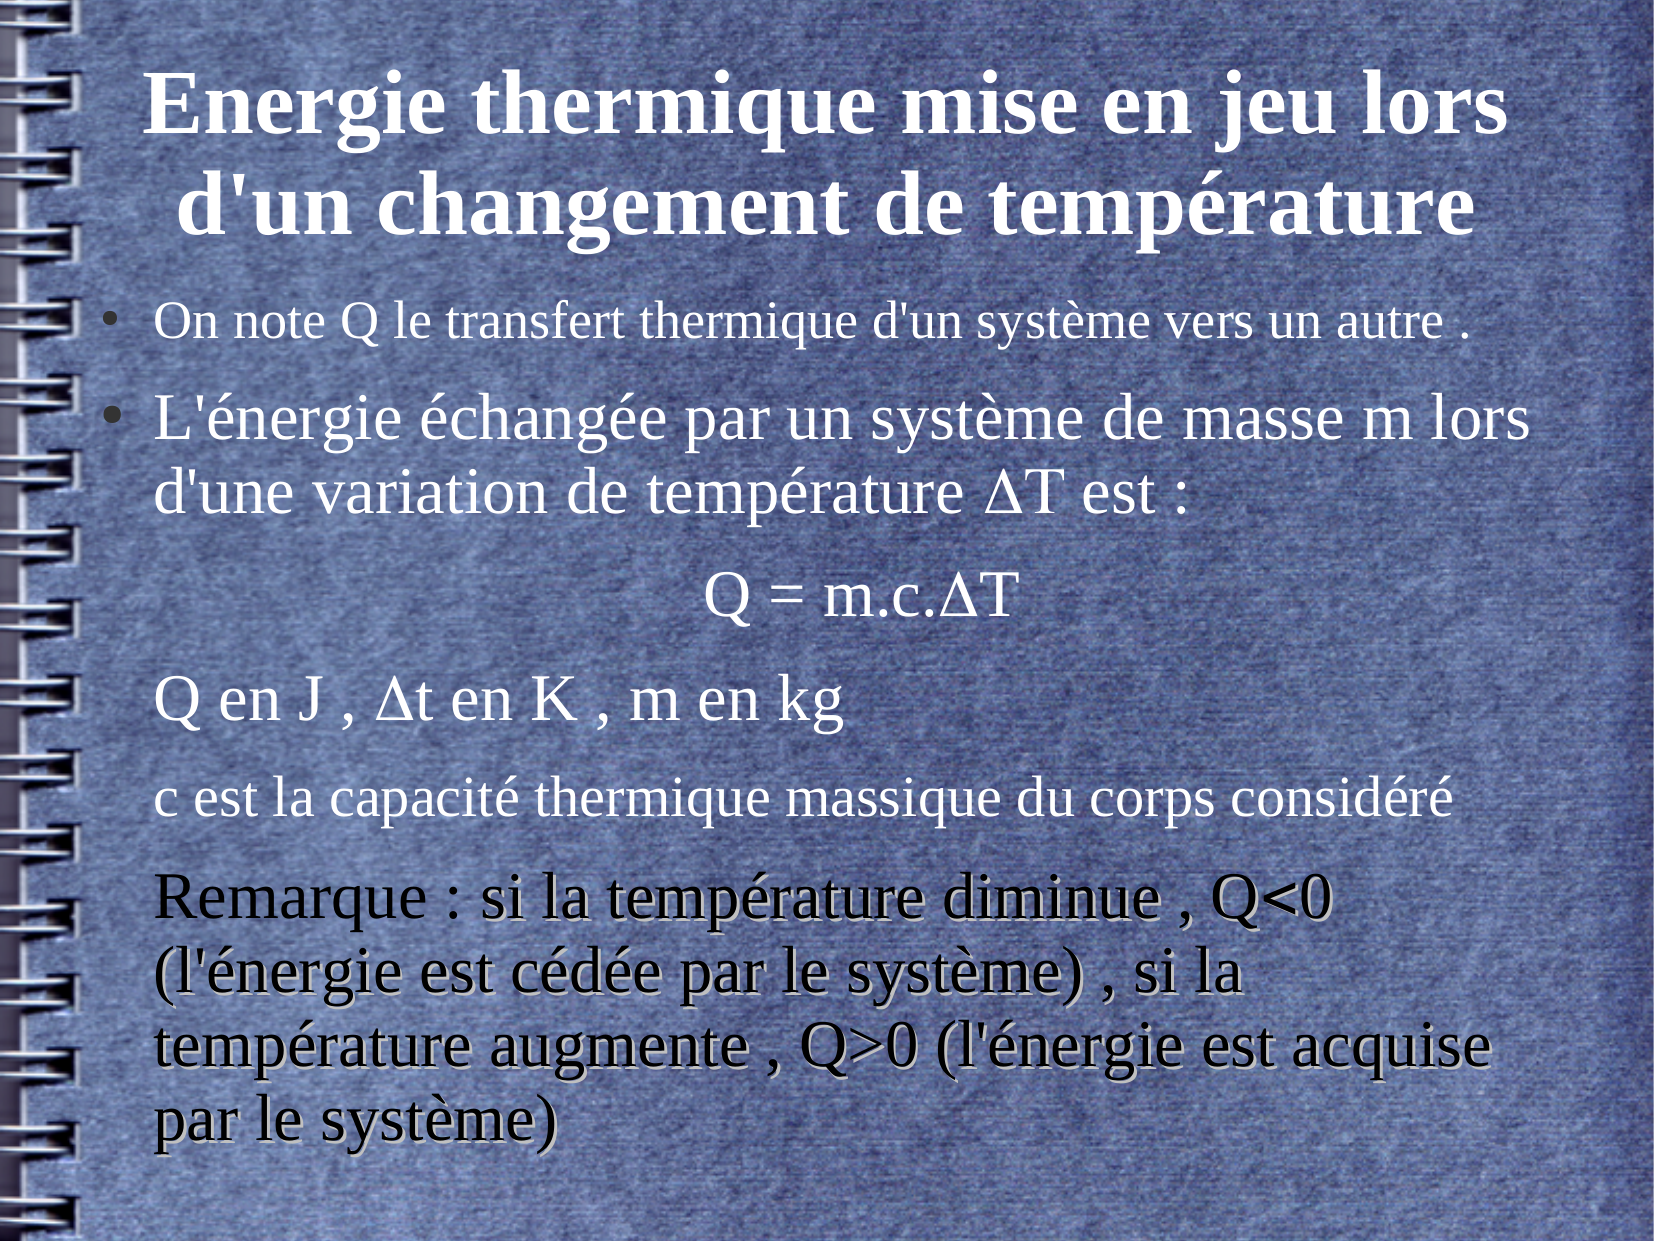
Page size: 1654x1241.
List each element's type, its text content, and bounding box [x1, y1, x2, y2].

list On note Q le transfert thermique d'un système vers un autre . L'énergie échangée par un système de masse m lors d'une variation de température DT est : Q = m.c.DT Q en J , Dt en K , m en kg c est la capacité thermique massique du corps considéré Remarque : si la température diminue , Q<0 (l'énergie est cédée par le système) , si la température augmente , Q>0 (l'énergie est acquise par le système) [82, 290, 1571, 1208]
picture [0, 0, 1654, 1241]
title Energie thermique mise en jeu lors d'un changement de température [82, 49, 1571, 257]
